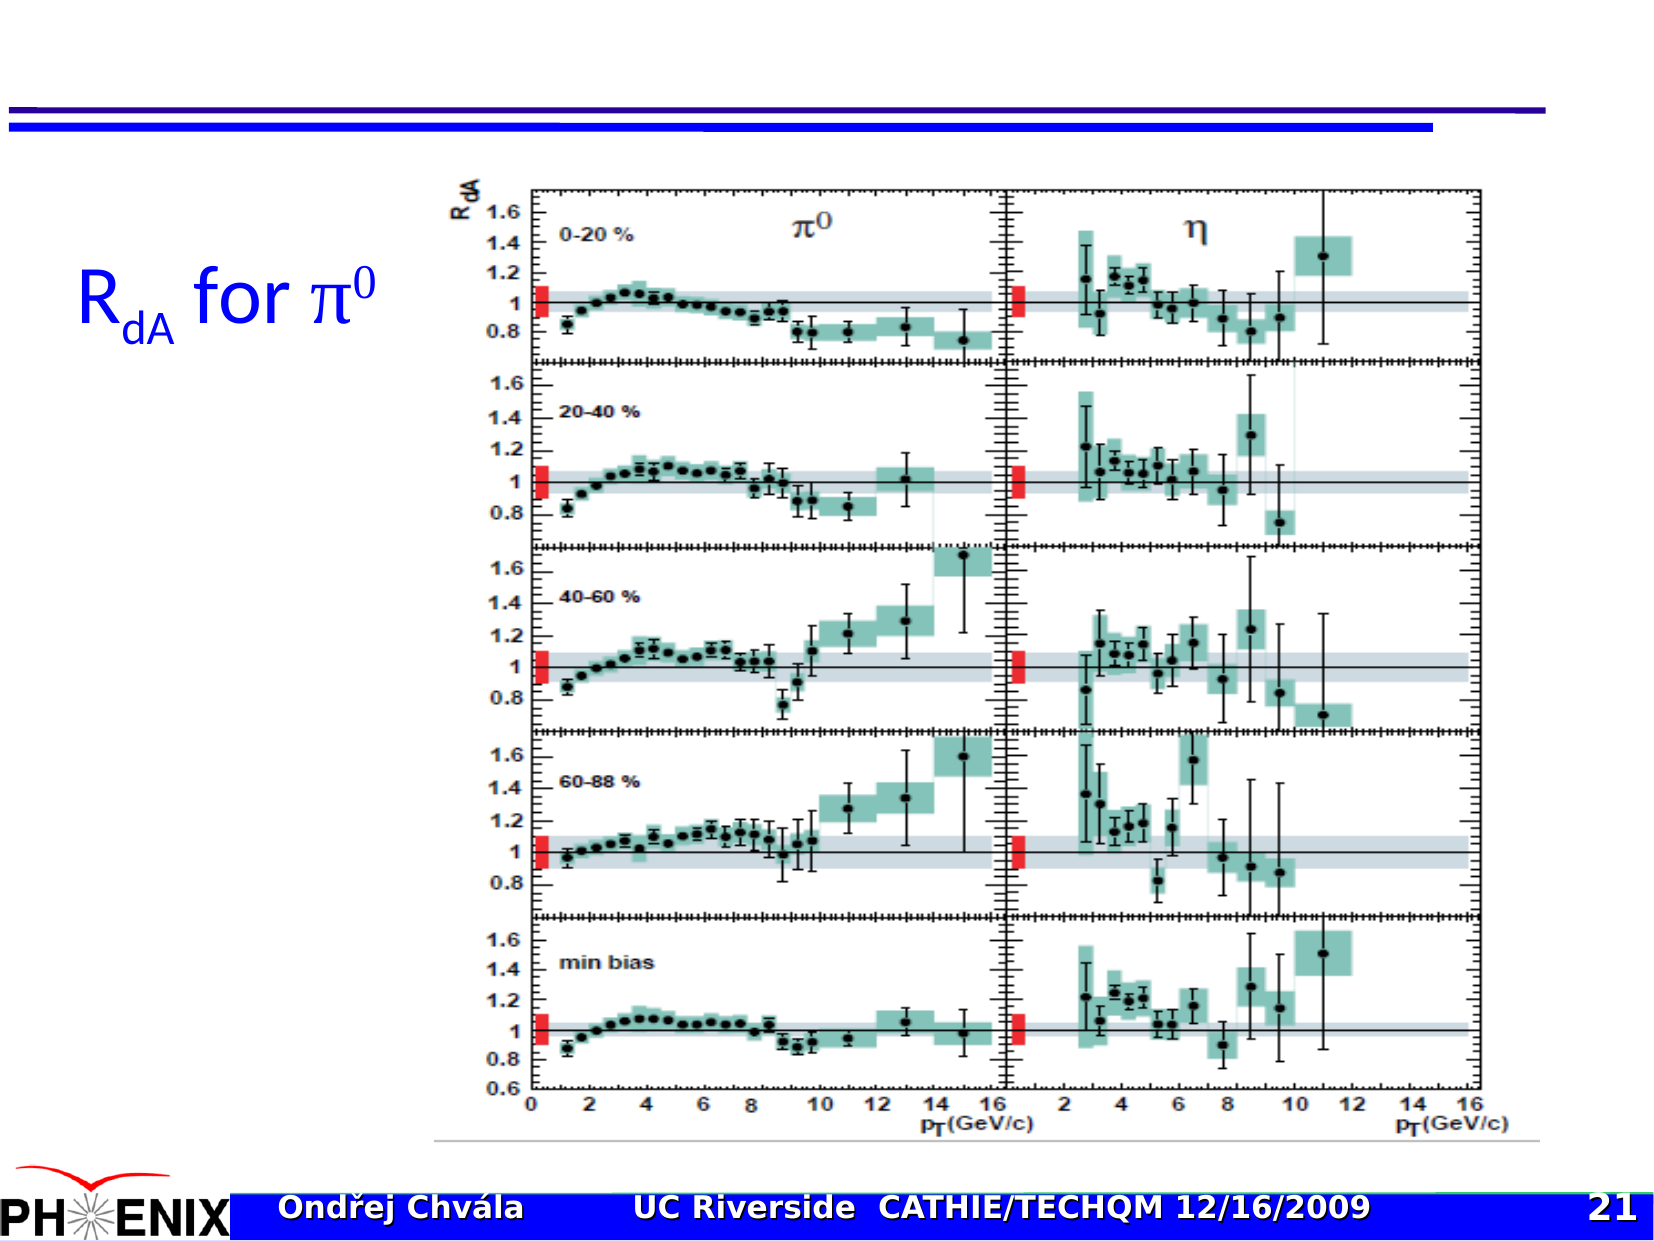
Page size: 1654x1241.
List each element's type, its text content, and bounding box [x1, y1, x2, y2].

picture [0, 0, 1654, 1240]
title RdA for π0 [61, 229, 1562, 371]
